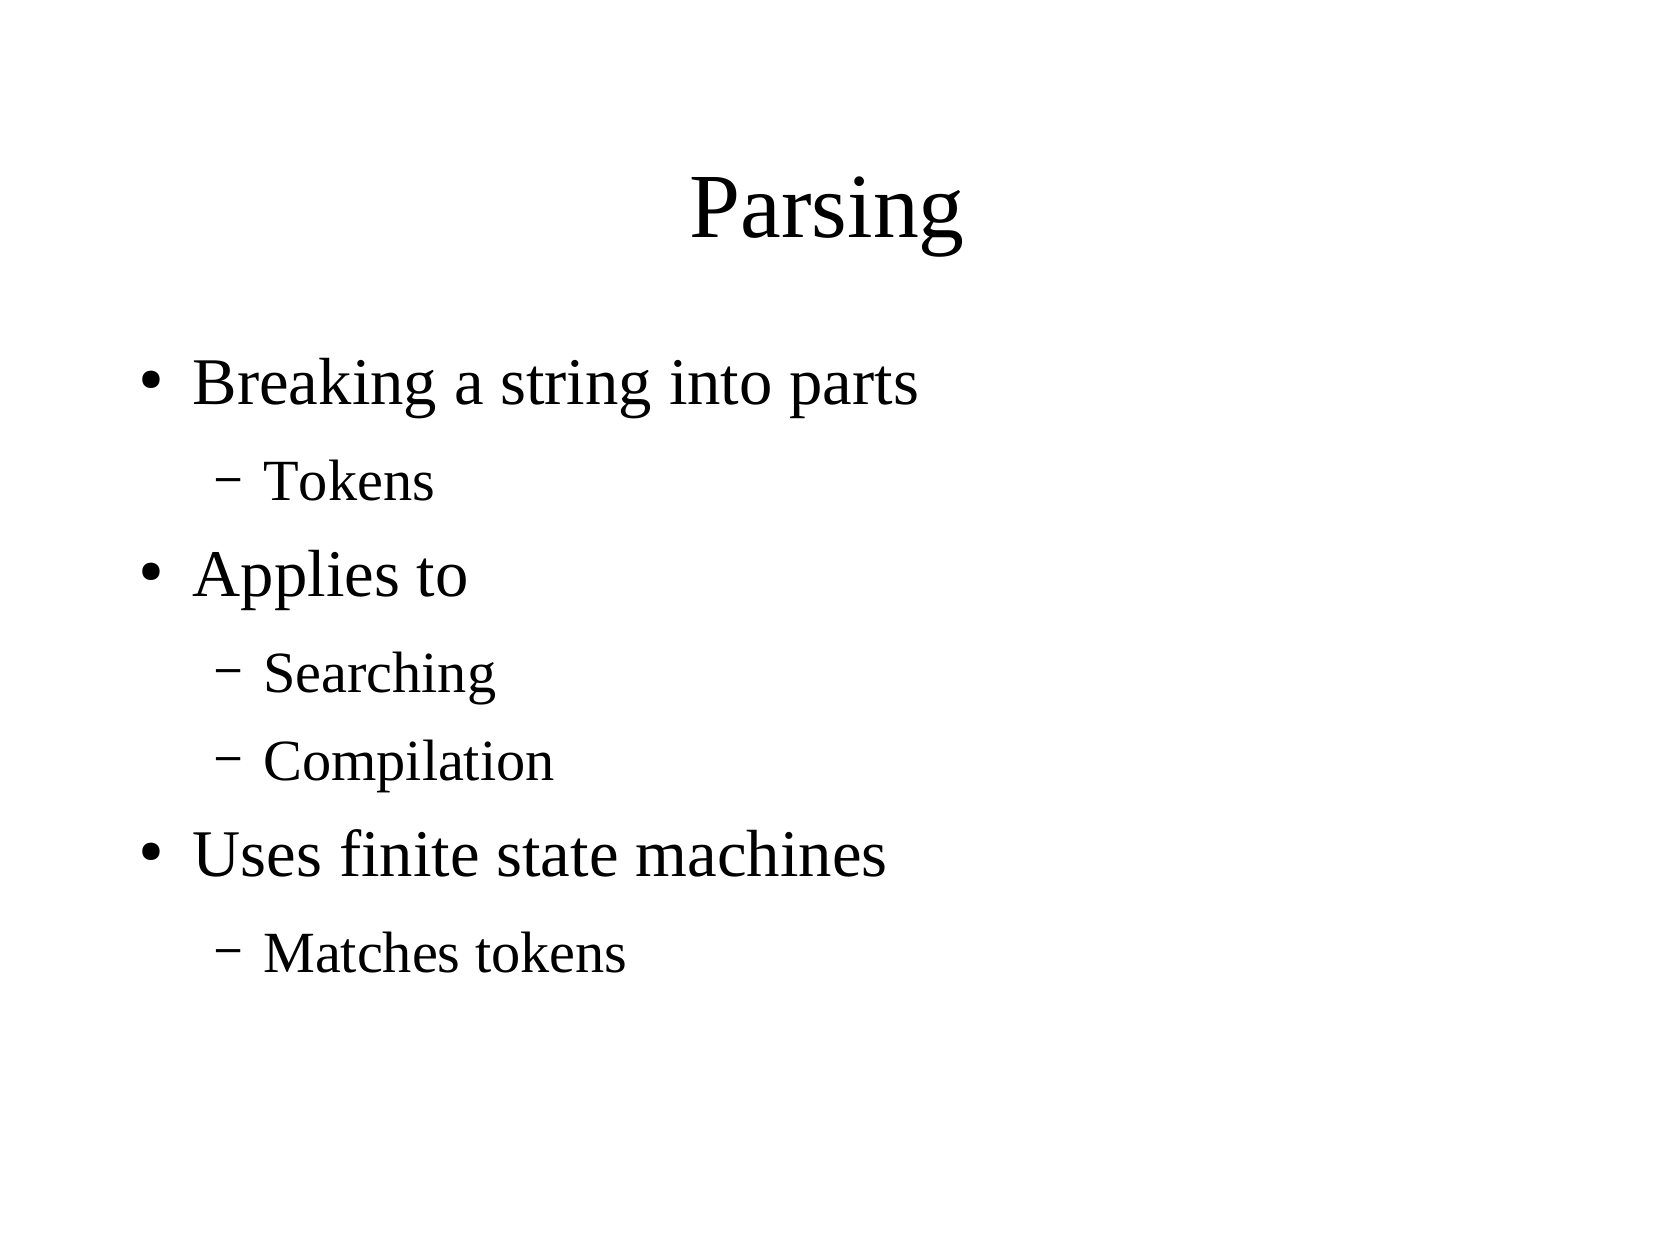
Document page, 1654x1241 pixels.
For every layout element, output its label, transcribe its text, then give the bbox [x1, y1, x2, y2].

list Breaking a string into parts Tokens Applies to Searching Compilation Uses finite state machines Matches tokens [121, 344, 1534, 1127]
title Parsing [121, 102, 1534, 311]
